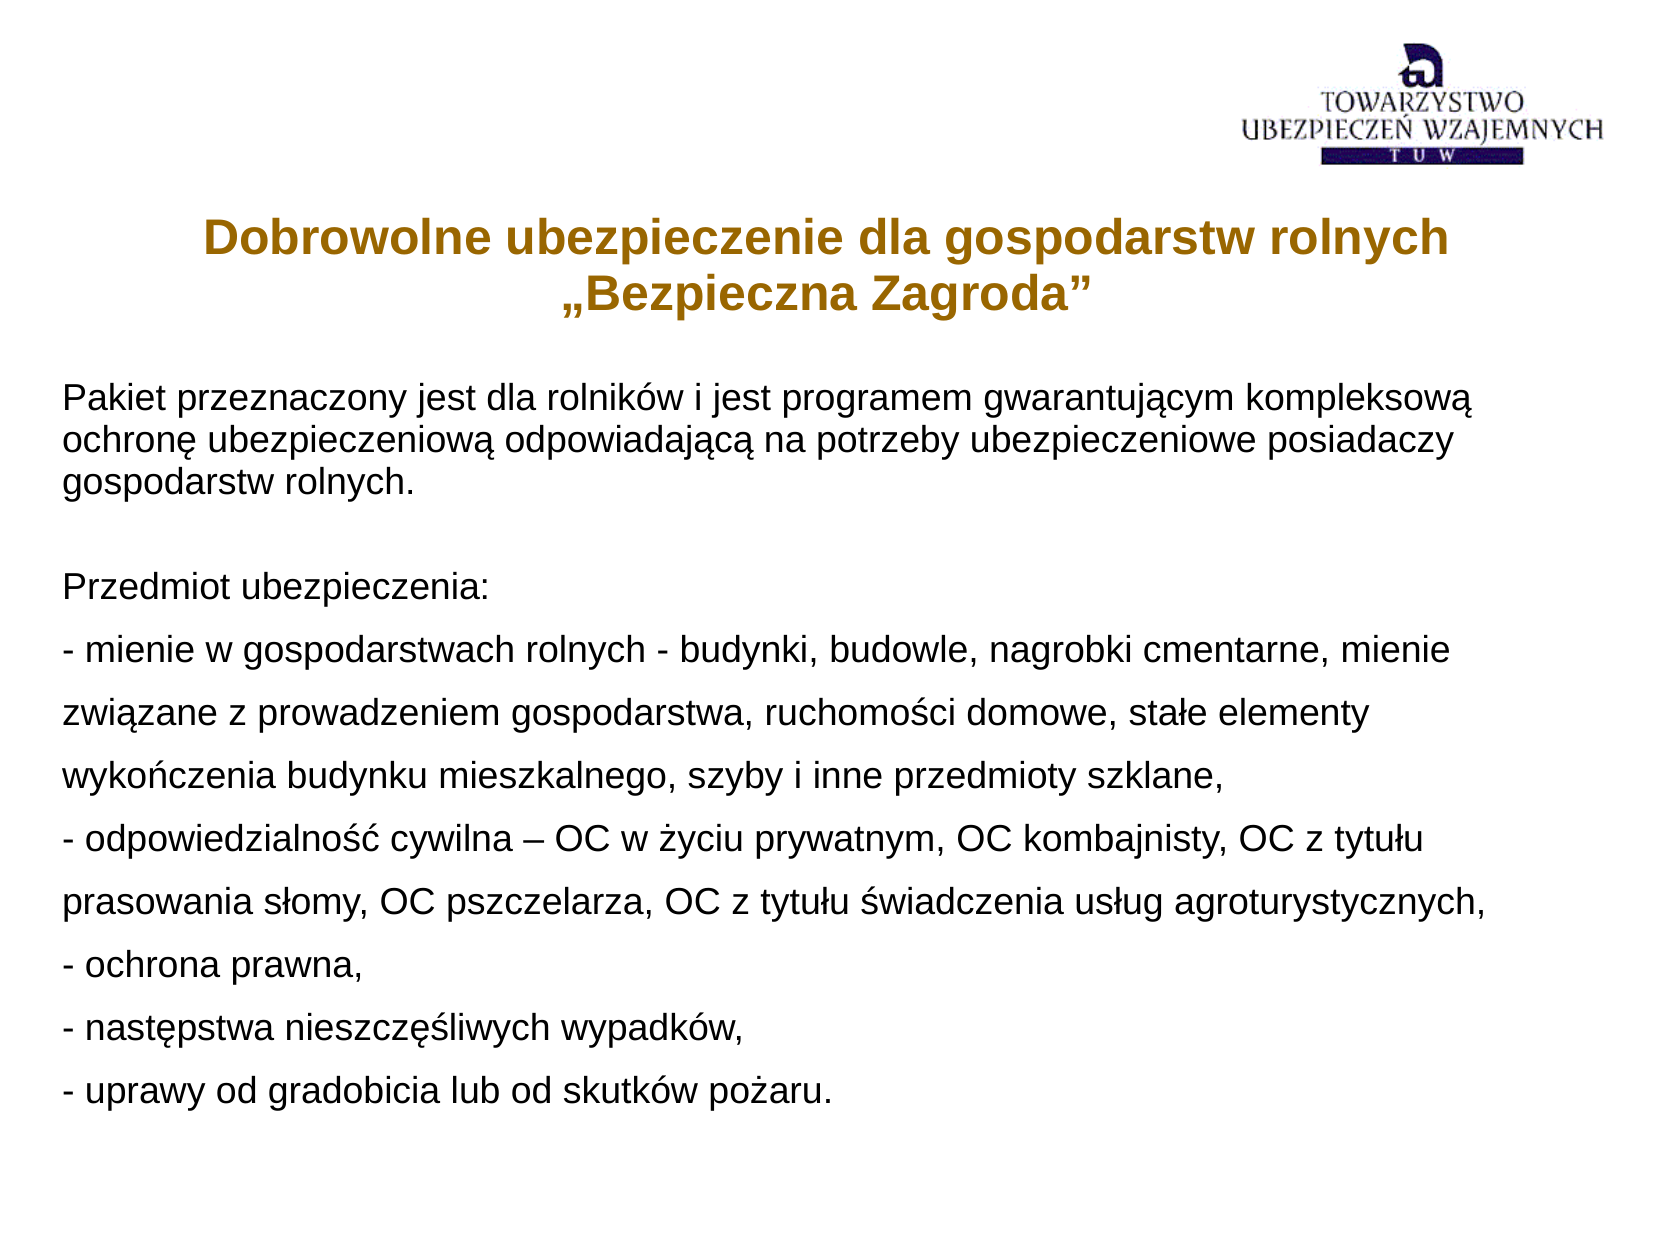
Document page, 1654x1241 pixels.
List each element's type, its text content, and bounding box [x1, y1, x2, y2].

picture [1240, 41, 1605, 169]
text_box Dobrowolne ubezpieczenie dla gospodarstw rolnych „Bezpieczna Zagroda” Pakiet przeznaczony jest dla rolników i jest programem gwarantującym kompleksową ochronę ubezpieczeniową odpowiadającą na potrzeby ubezpieczeniowe posiadaczy gospodarstw rolnych. Przedmiot ubezpieczenia: - mienie w gospodarstwach rolnych - budynki, budowle, nagrobki cmentarne, mienie związane z prowadzeniem gospodarstwa, ruchomości domowe, stałe elementy wykończenia budynku mieszkalnego, szyby i inne przedmioty szklane, - odpowiedzialność cywilna – OC w życiu prywatnym, OC kombajnisty, OC z tytułu prasowania słomy, OC pszczelarza, OC z tytułu świadczenia usług agroturystycznych, - ochrona prawna, - następstwa nieszczęśliwych wypadków, - uprawy od gradobicia lub od skutków pożaru. [47, 201, 1607, 1187]
